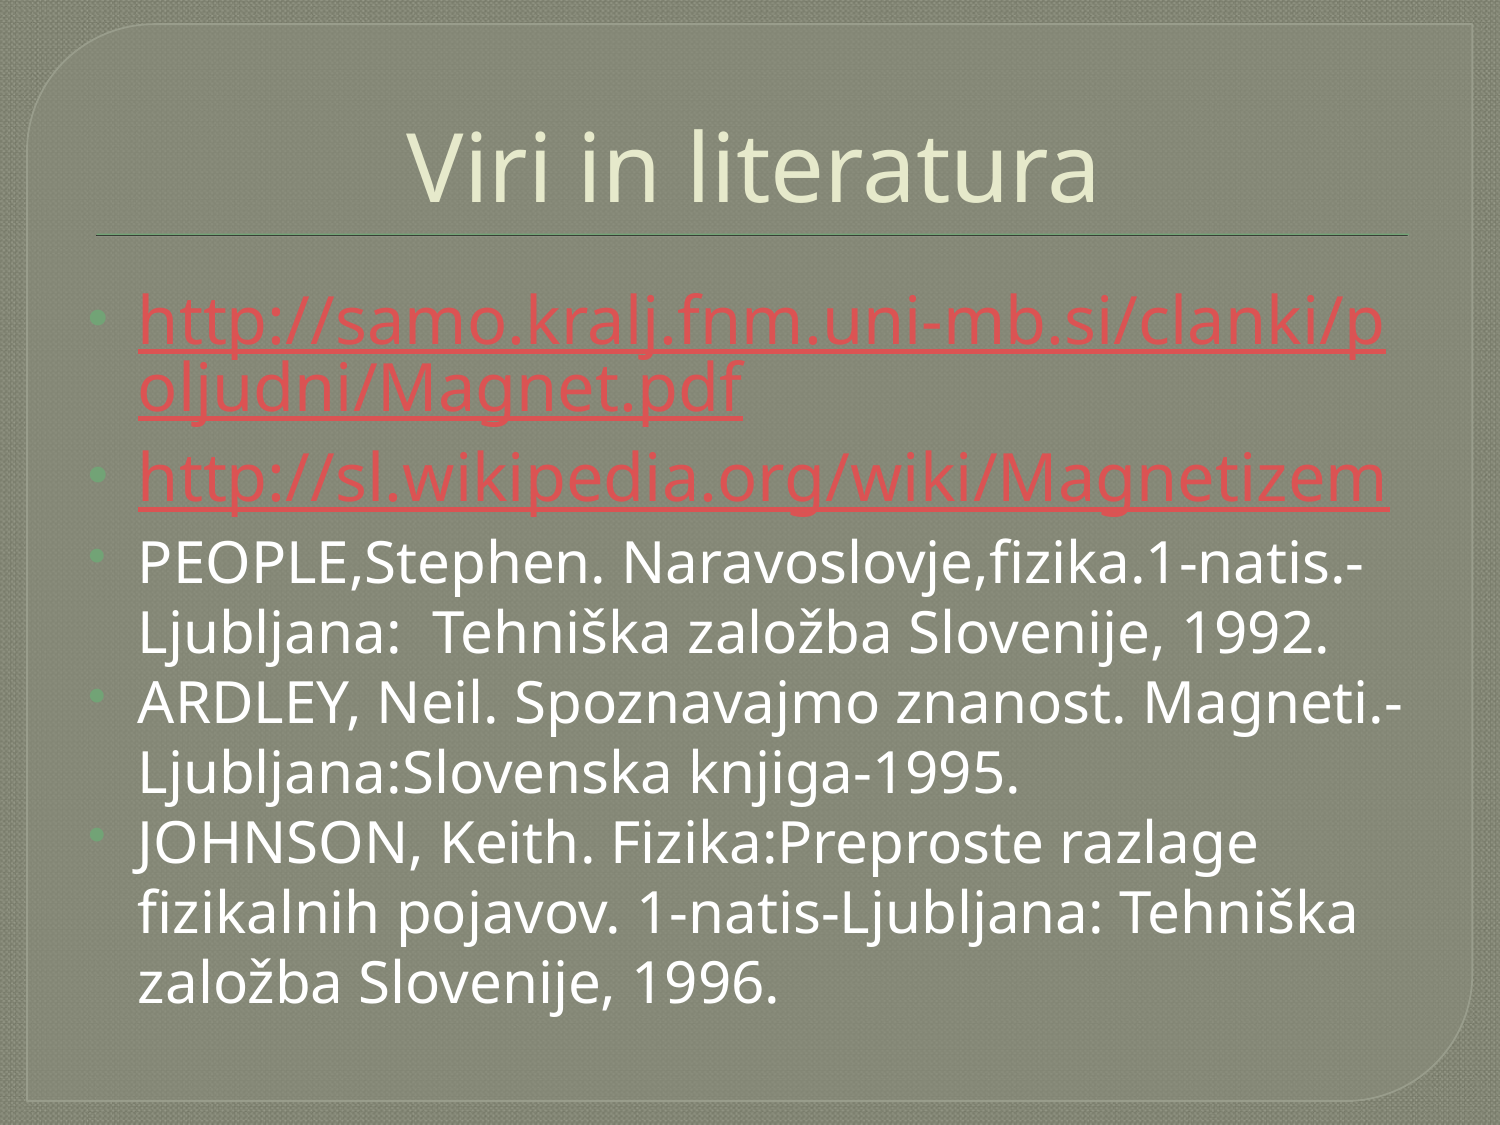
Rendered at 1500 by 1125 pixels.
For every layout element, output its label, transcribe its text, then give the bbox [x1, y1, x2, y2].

picture [0, 0, 1500, 1125]
title Viri in literatura [75, 41, 1425, 230]
list http://samo.kralj.fnm.uni-mb.si/clanki/poljudni/Magnet.pdf http://sl.wikipedia.org/wiki/Magnetizem PEOPLE,Stephen. Naravoslovje,fizika.1-natis.-Ljubljana: Tehniška založba Slovenije, 1992. ARDLEY, Neil. Spoznavajmo znanost. Magneti.-Ljubljana:Slovenska knjiga-1995. JOHNSON, Keith. Fizika:Preproste razlage fizikalnih pojavov. 1-natis-Ljubljana: Tehniška založba Slovenije, 1996. [75, 270, 1425, 1013]
